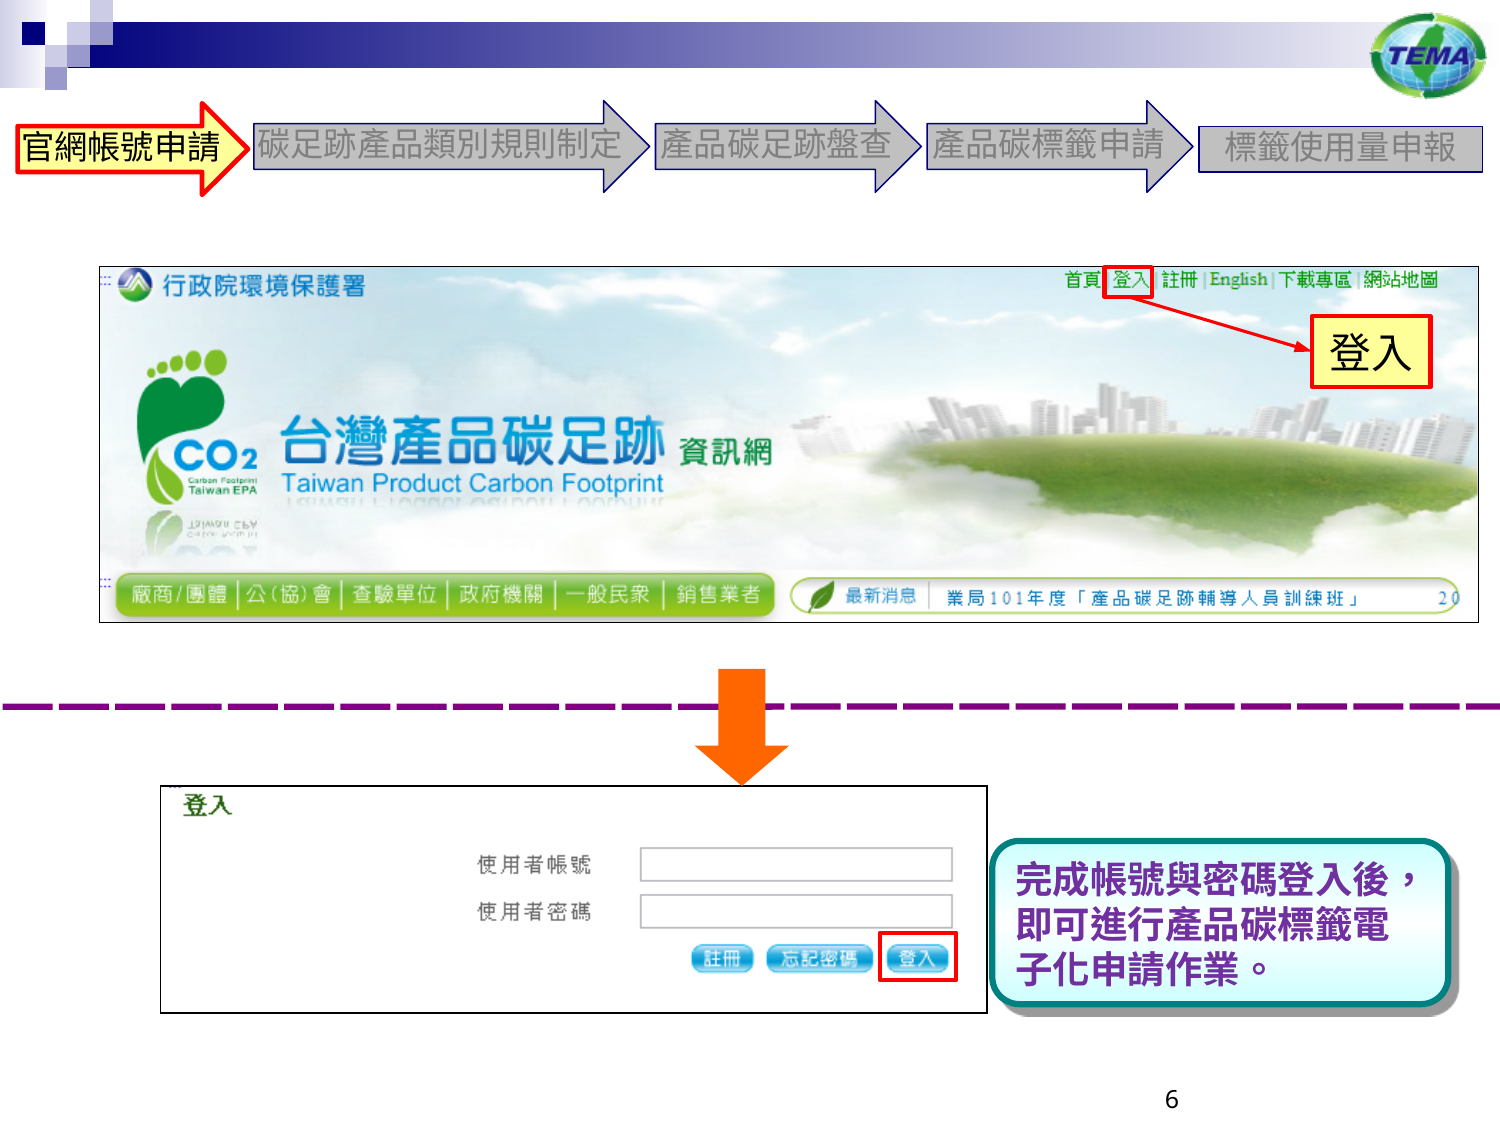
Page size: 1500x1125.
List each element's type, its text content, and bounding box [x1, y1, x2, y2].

text_box 5 [1149, 1050, 1500, 1125]
picture [1107, 269, 1150, 295]
picture [161, 786, 987, 1012]
text_box [694, 668, 790, 787]
text_box 官網帳號申請 [17, 103, 249, 195]
picture [100, 267, 1478, 622]
text_box 碳足跡產品類別規則制定 [253, 100, 650, 193]
text_box 完成帳號與密碼登入後，即可進行產品碳標籤電子化申請作業。 [992, 840, 1449, 1005]
text_box 產品碳足跡盤查 [655, 100, 922, 193]
text_box 標籤使用量申報 [1199, 126, 1482, 172]
text_box 登入 [1312, 316, 1430, 387]
text_box 產品碳標籤申請 [927, 100, 1193, 193]
